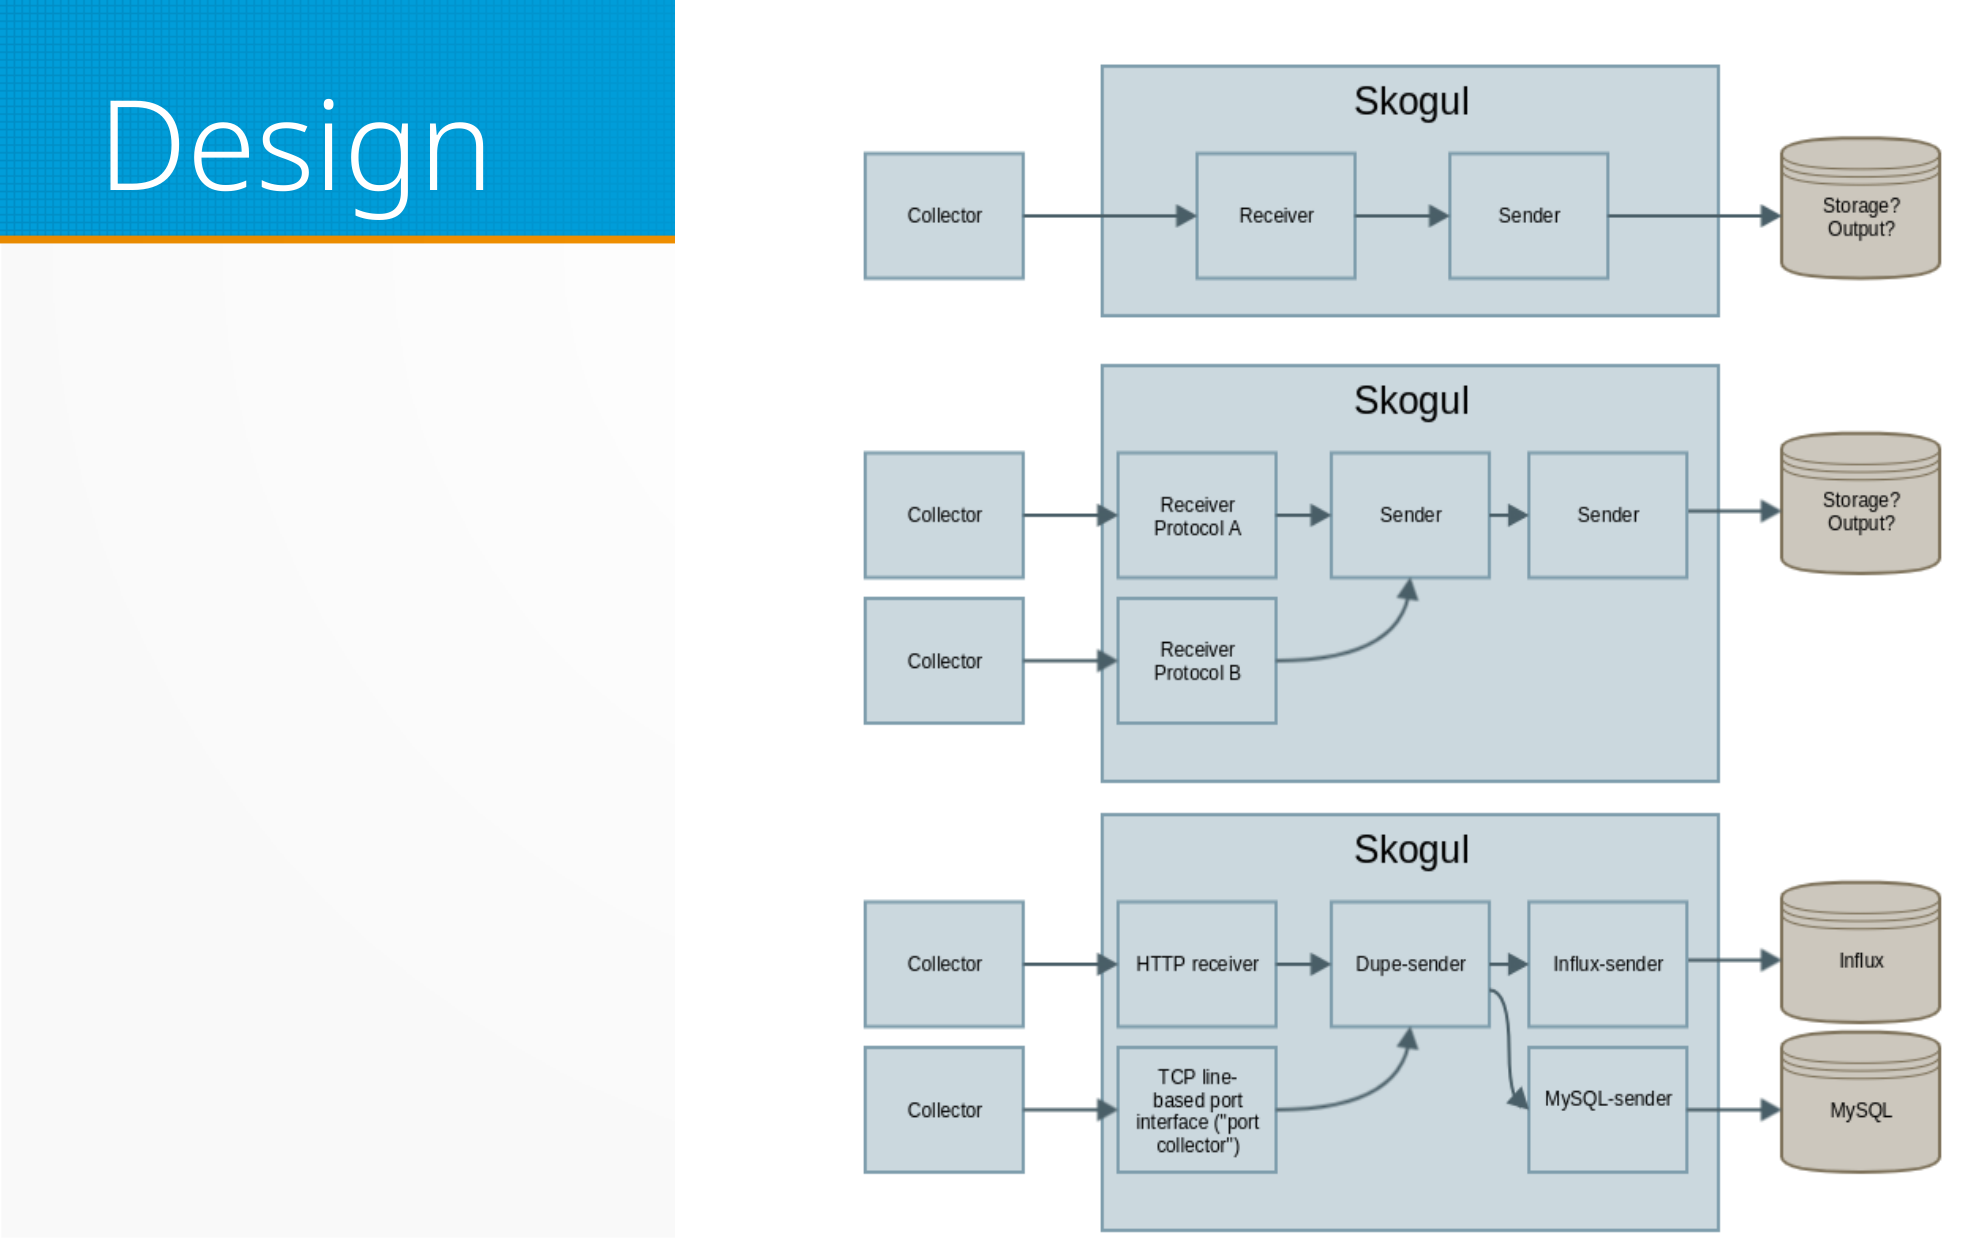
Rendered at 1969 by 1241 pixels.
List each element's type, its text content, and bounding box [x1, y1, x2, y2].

title Design [98, 19, 675, 227]
picture [0, 0, 1969, 1241]
